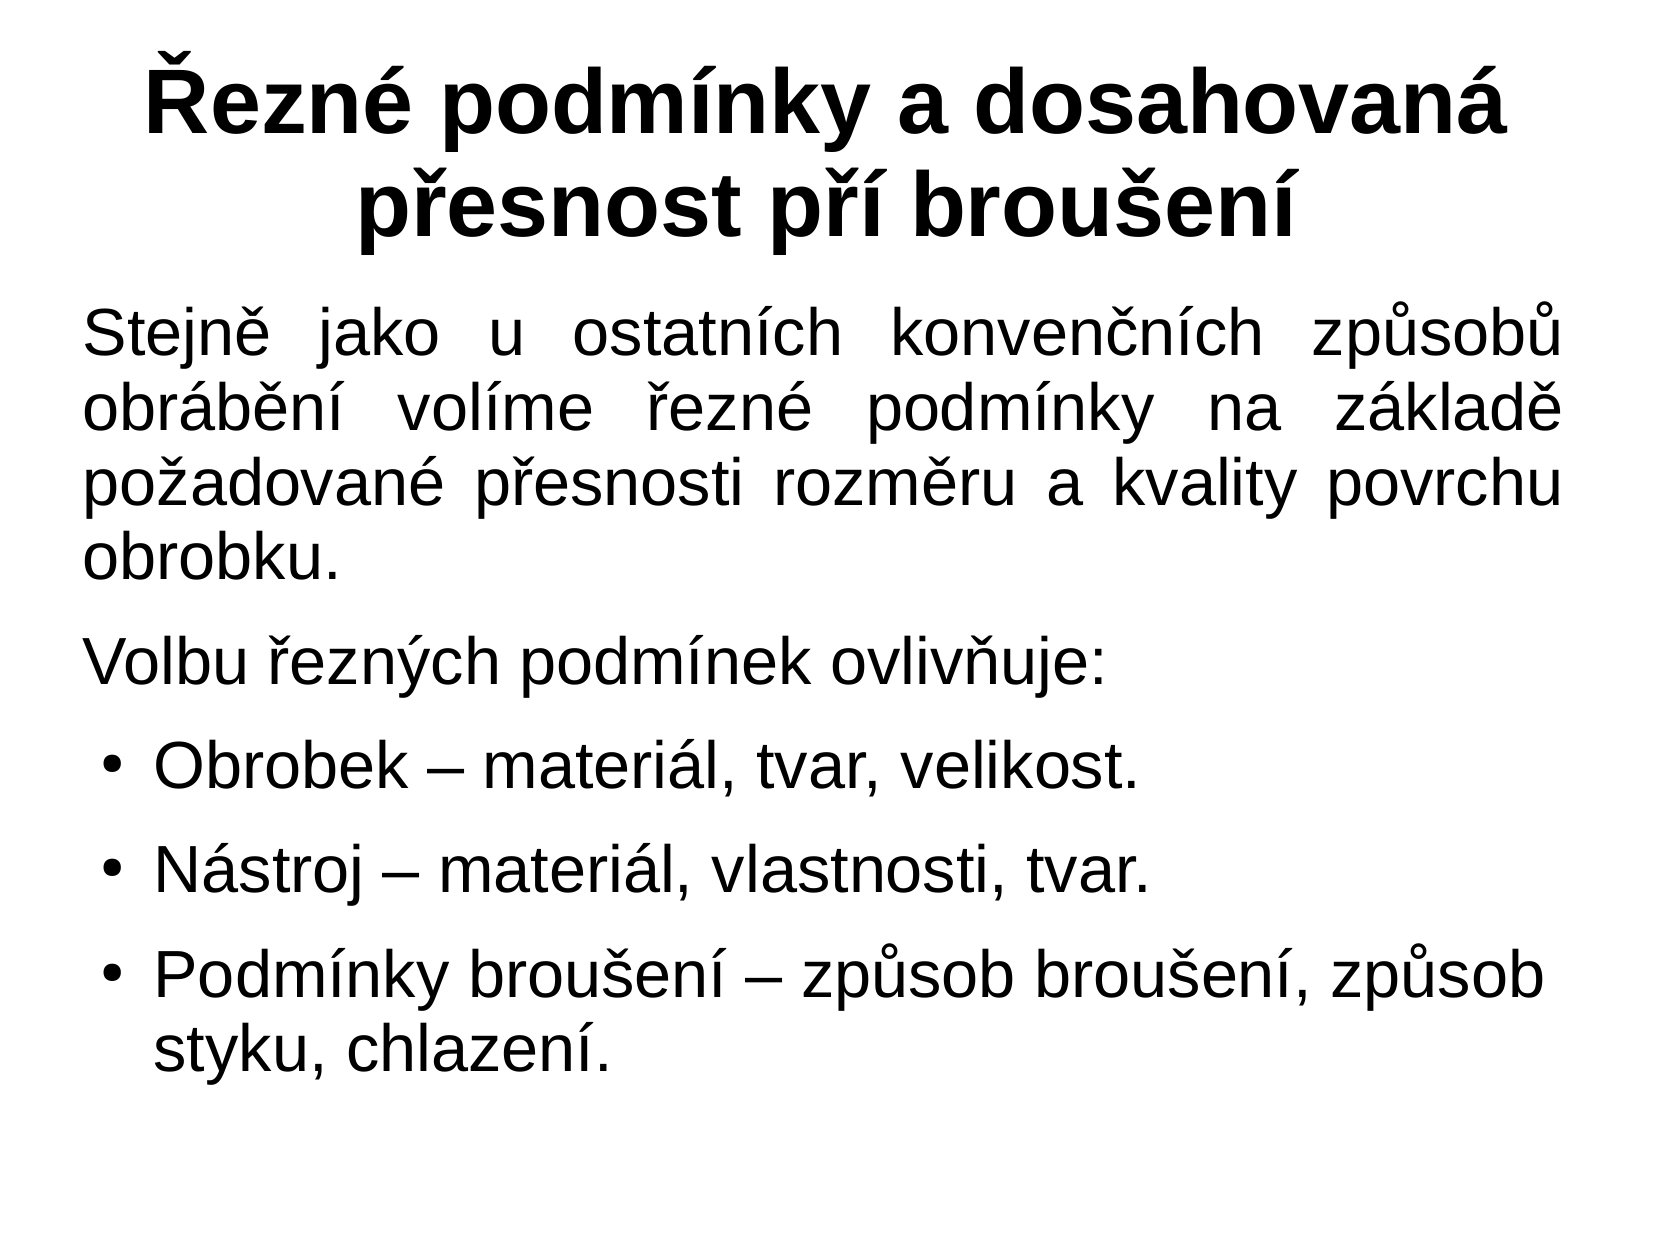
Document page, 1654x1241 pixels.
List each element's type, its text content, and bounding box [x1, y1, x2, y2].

list Stejně jako u ostatních konvenčních způsobů obrábění volíme řezné podmínky na základě požadované přesnosti rozměru a kvality povrchu obrobku. Volbu řezných podmínek ovlivňuje: Obrobek – materiál, tvar, velikost. Nástroj – materiál, vlastnosti, tvar. Podmínky broušení – způsob broušení, způsob styku, chlazení. [82, 295, 1565, 1114]
title Řezné podmínky a dosahovaná přesnost pří broušení [82, 49, 1571, 257]
